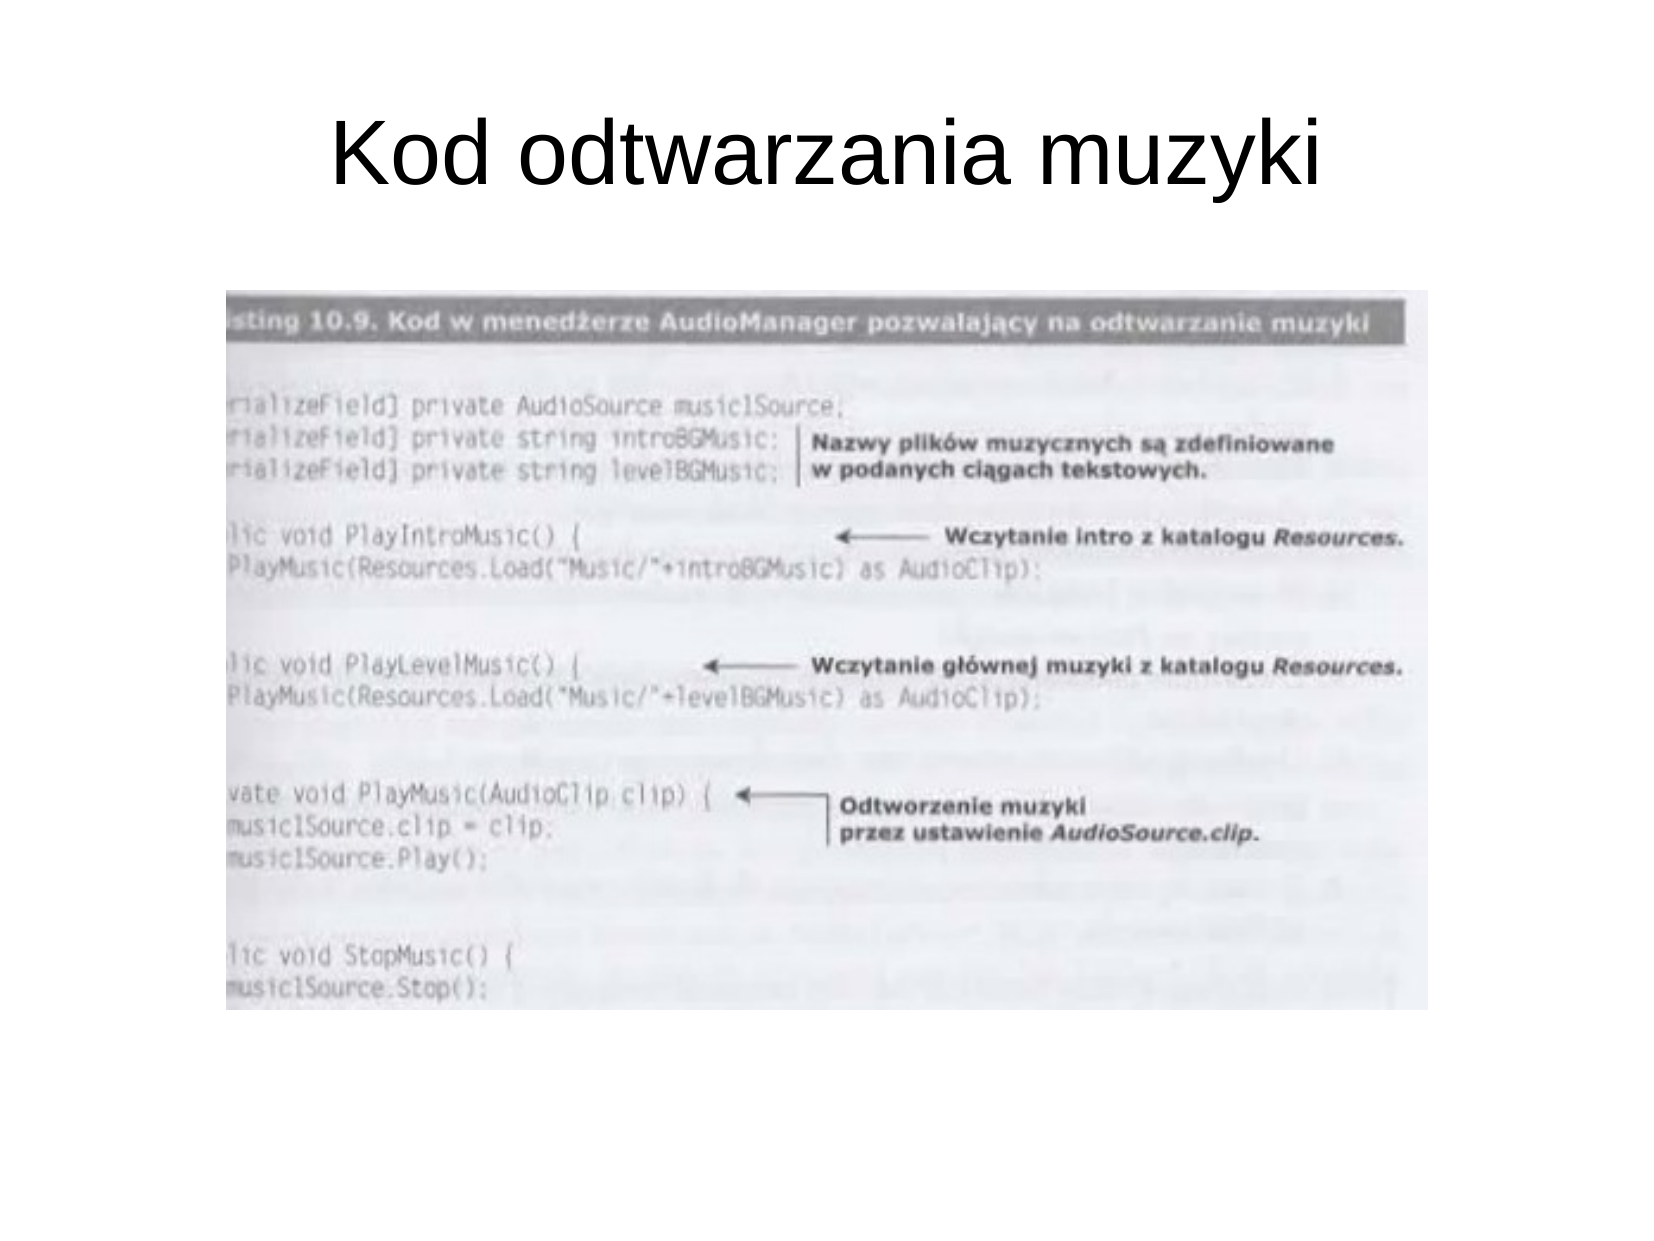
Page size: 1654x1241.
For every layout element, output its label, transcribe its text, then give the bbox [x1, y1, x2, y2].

title Kod odtwarzania muzyki [82, 49, 1571, 257]
picture [226, 290, 1428, 1010]
